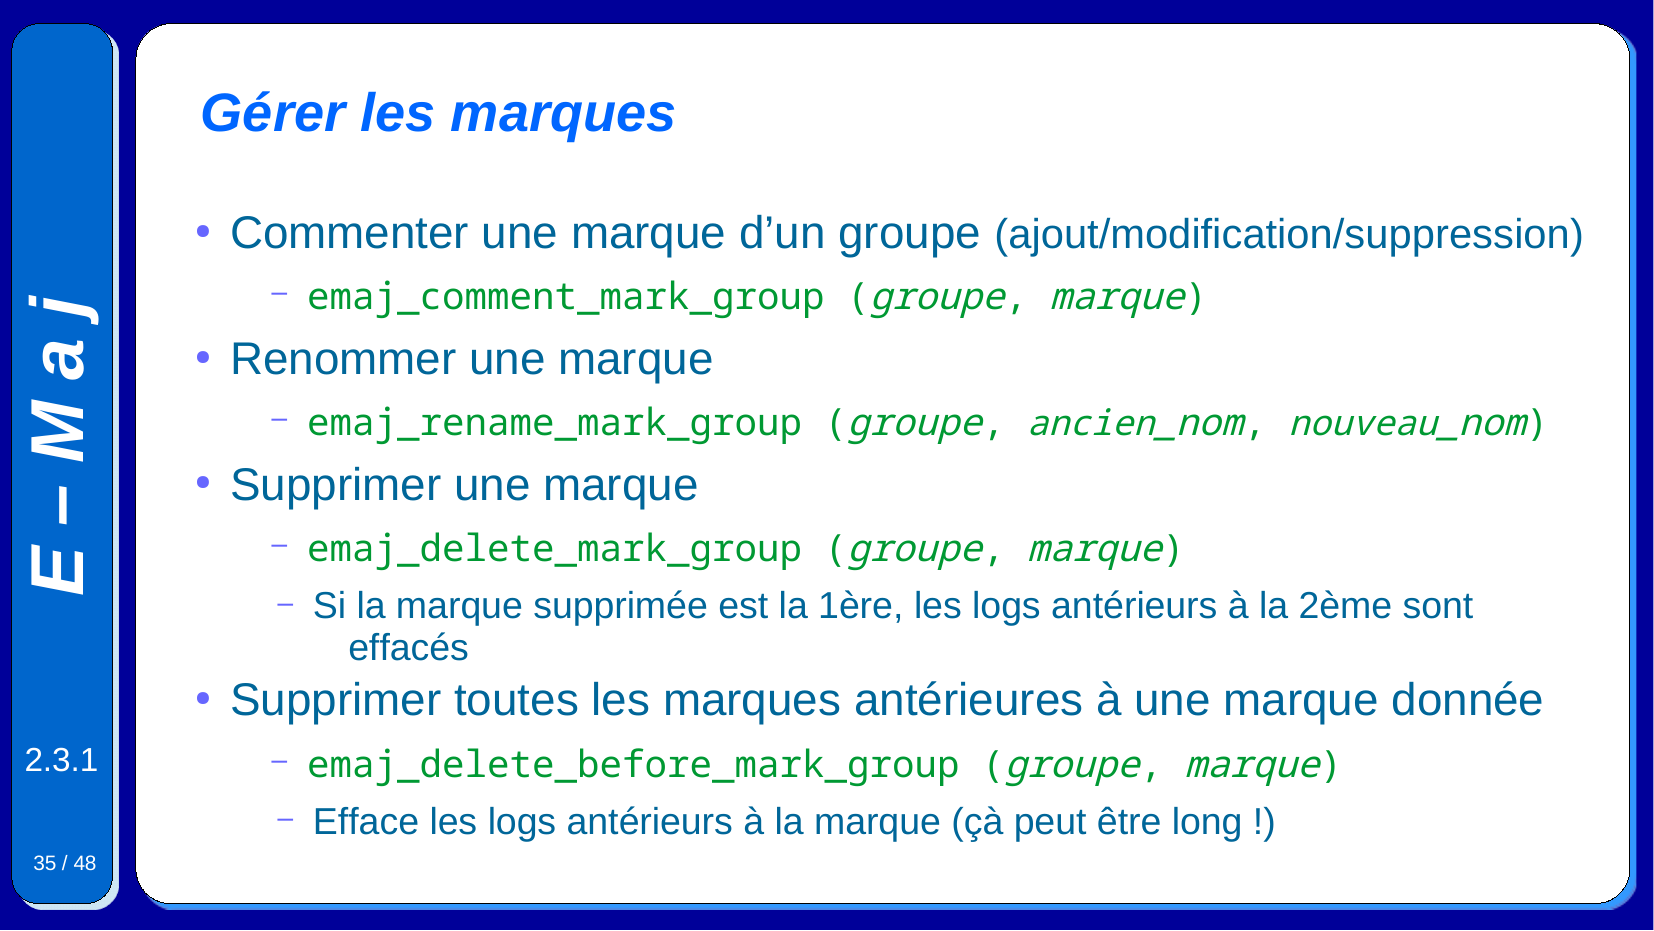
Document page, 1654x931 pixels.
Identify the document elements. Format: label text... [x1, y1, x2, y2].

list Commenter une marque d’un groupe (ajout/modification/suppression) emaj_comment_mark_group (groupe, marque) Renommer une marque emaj_rename_mark_group (groupe, ancien_nom, nouveau_nom) Supprimer une marque emaj_delete_mark_group (groupe, marque) Si la marque supprimée est la 1ère, les logs antérieurs à la 2ème sont effacés Supprimer toutes les marques antérieures à une marque donnée emaj_delete_before_mark_group (groupe, marque) Efface les logs antérieurs à la marque (çà peut être long !) [177, 206, 1587, 827]
title Gérer les marques [200, 34, 1575, 191]
